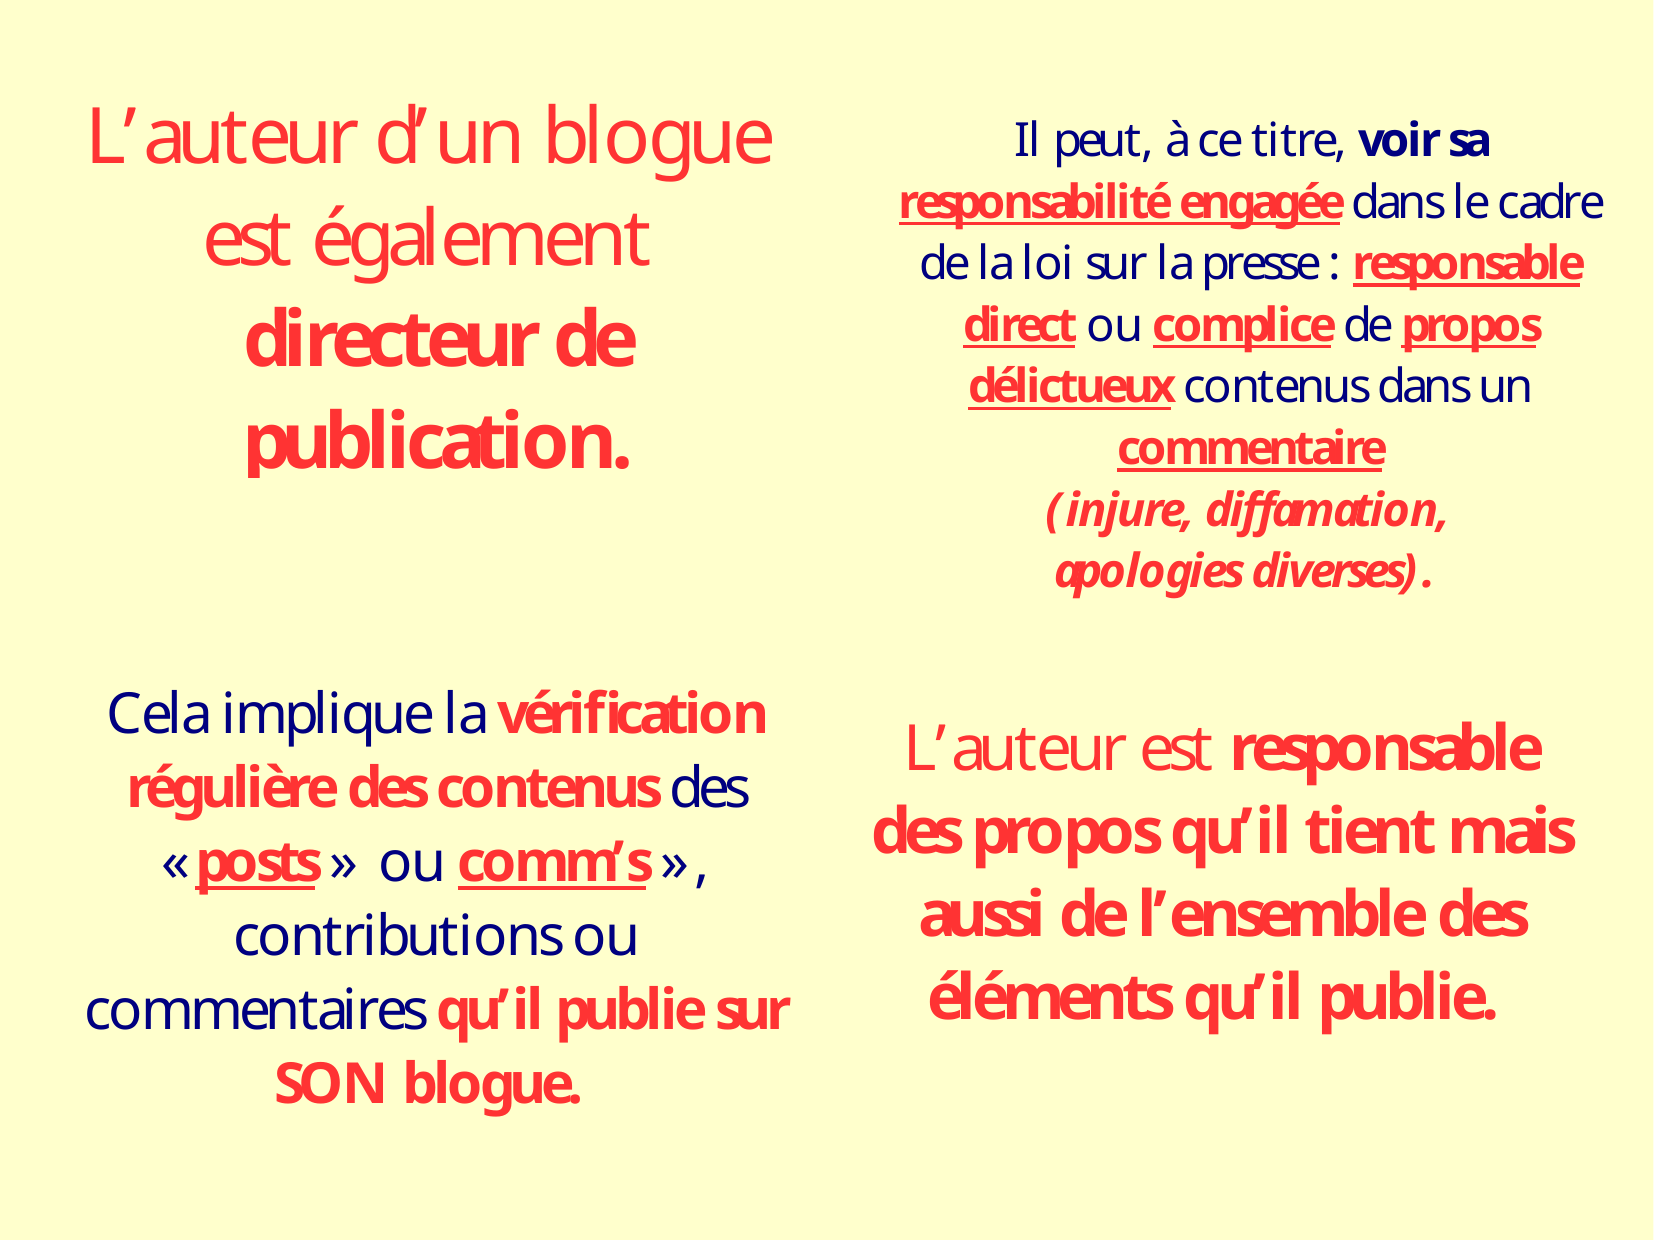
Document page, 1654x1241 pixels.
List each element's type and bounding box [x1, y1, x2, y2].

chart [71, 679, 798, 1137]
chart [59, 88, 813, 478]
chart [885, 110, 1612, 621]
chart [856, 708, 1583, 1100]
